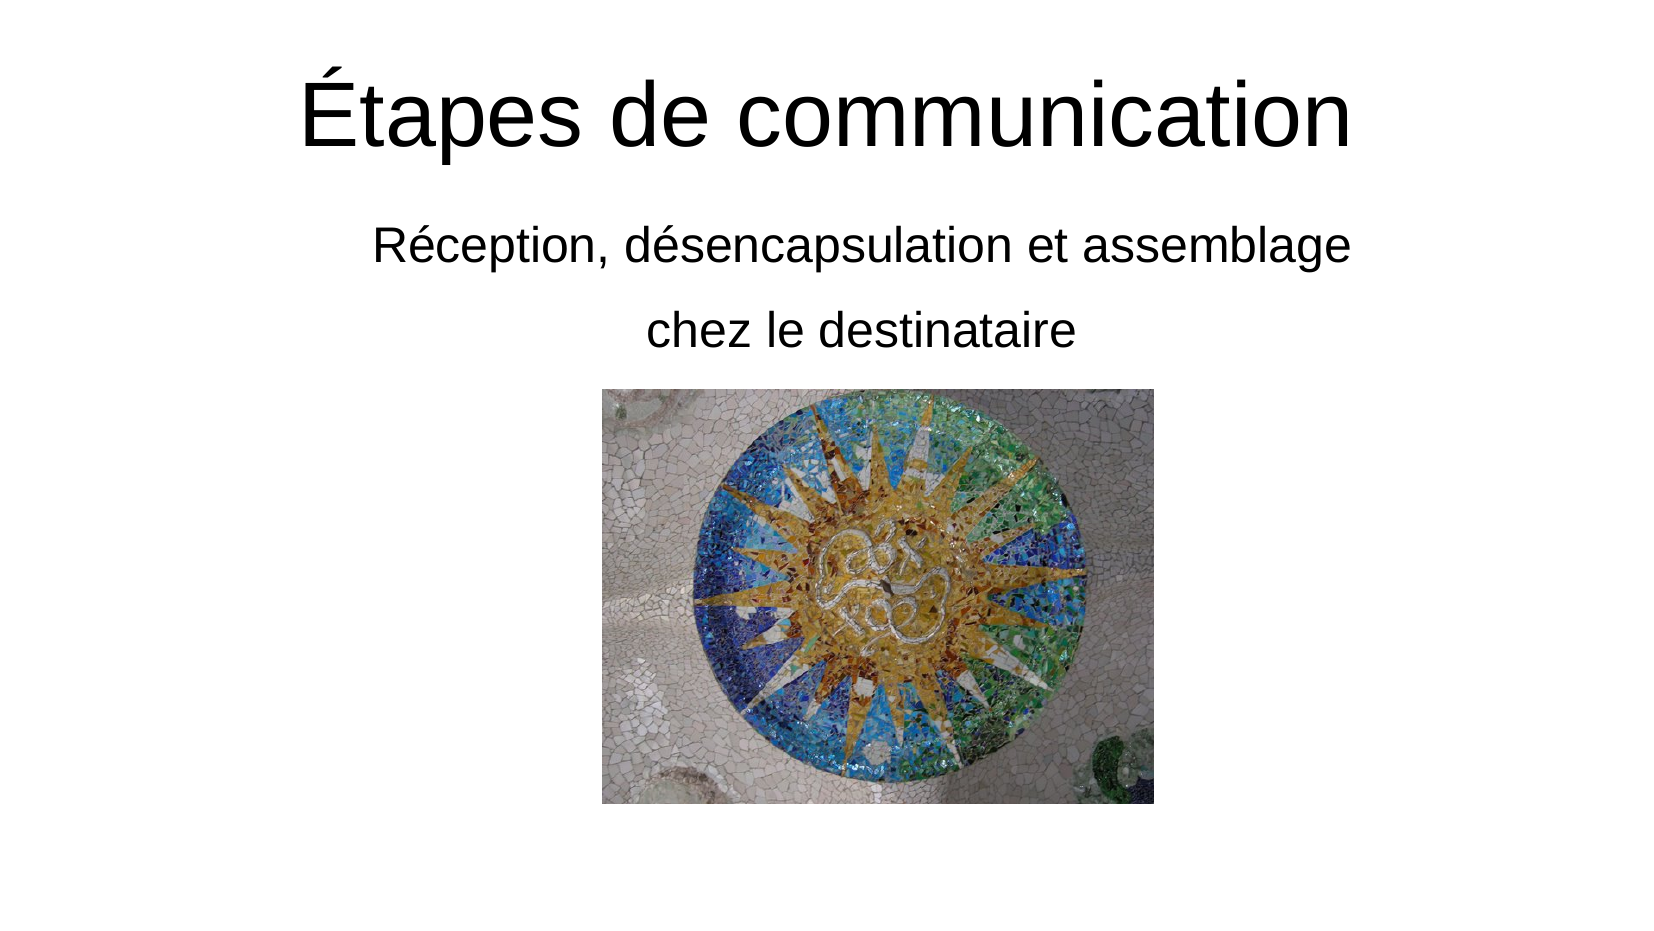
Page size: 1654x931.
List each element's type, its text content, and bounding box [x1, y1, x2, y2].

list Réception, désencapsulation et assemblage chez le destinataire [82, 217, 1571, 757]
picture [602, 389, 1154, 804]
title Étapes de communication [82, 37, 1571, 193]
